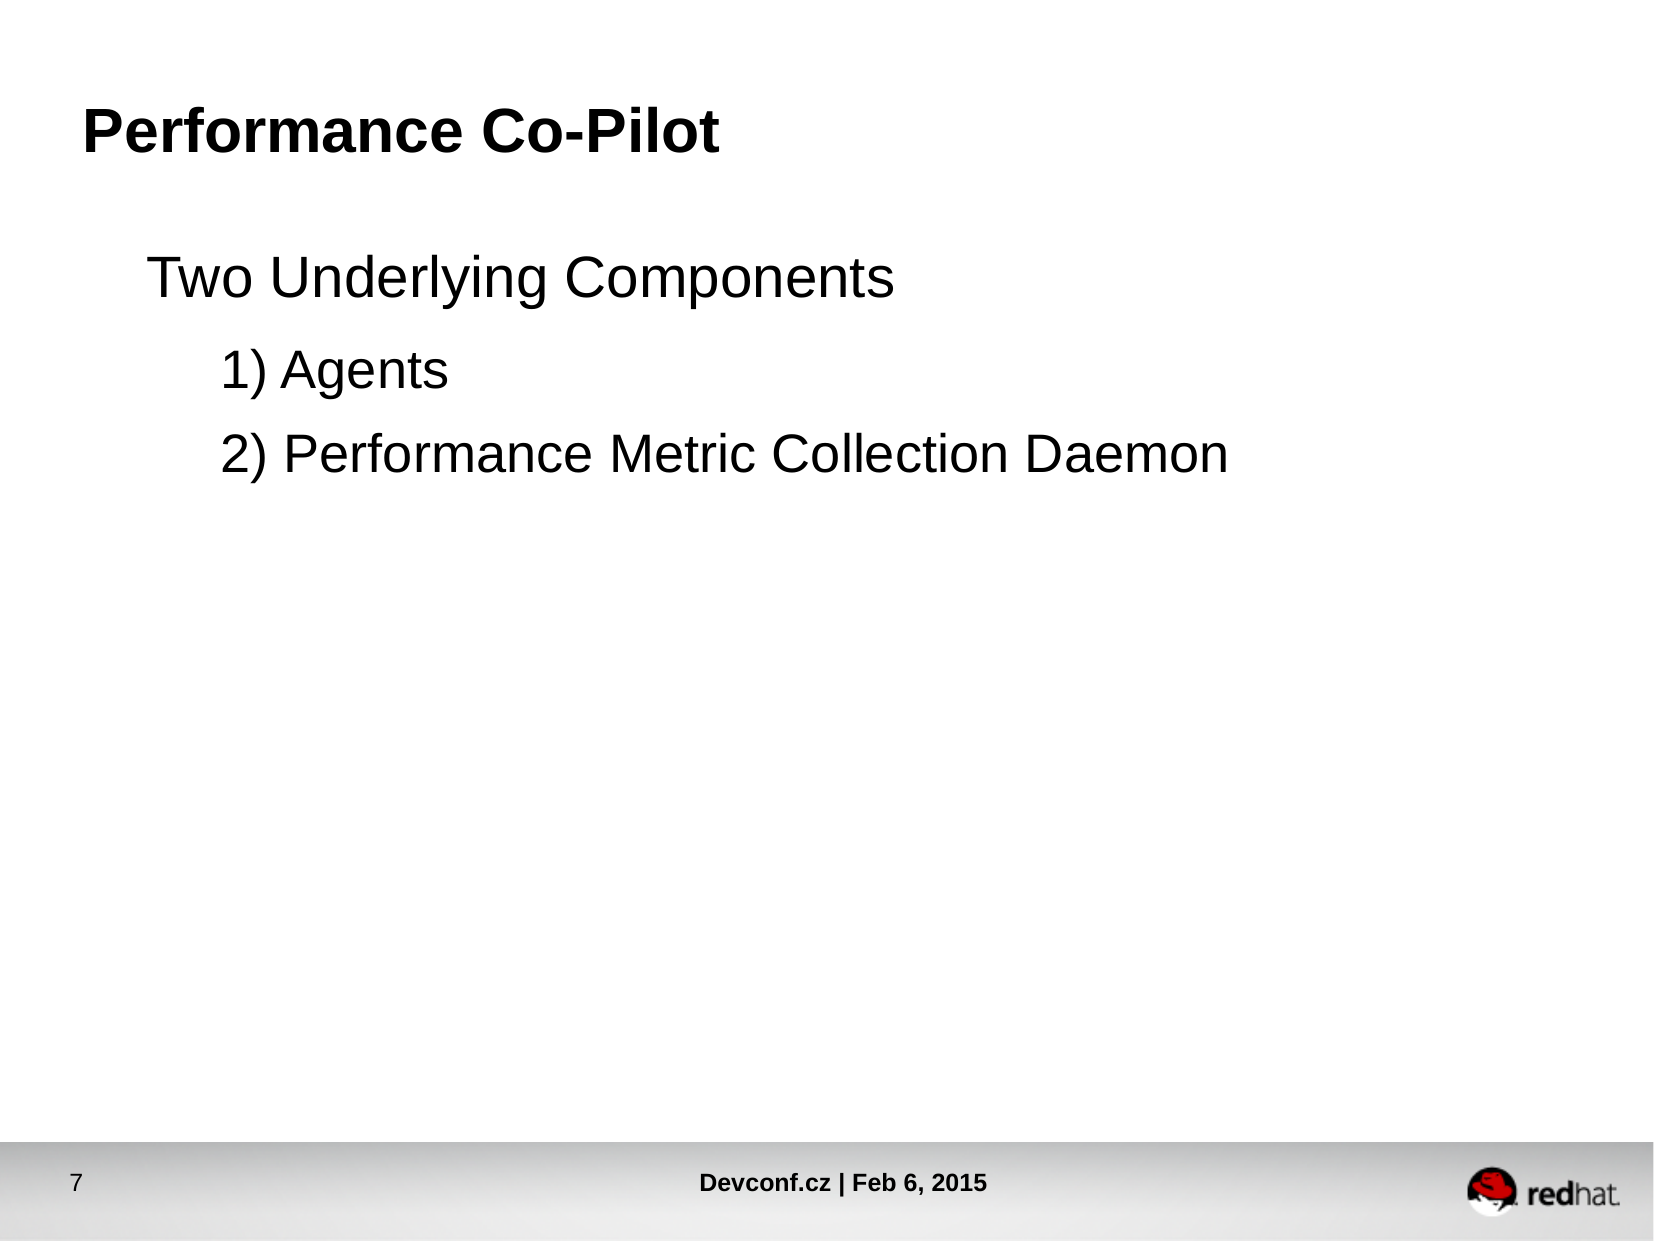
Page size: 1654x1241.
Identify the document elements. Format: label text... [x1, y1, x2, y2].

list Two Underlying Components 1) Agents 2) Performance Metric Collection Daemon [86, 244, 1576, 1039]
picture [0, 1142, 1654, 1241]
title Performance Co-Pilot [82, 37, 1571, 226]
